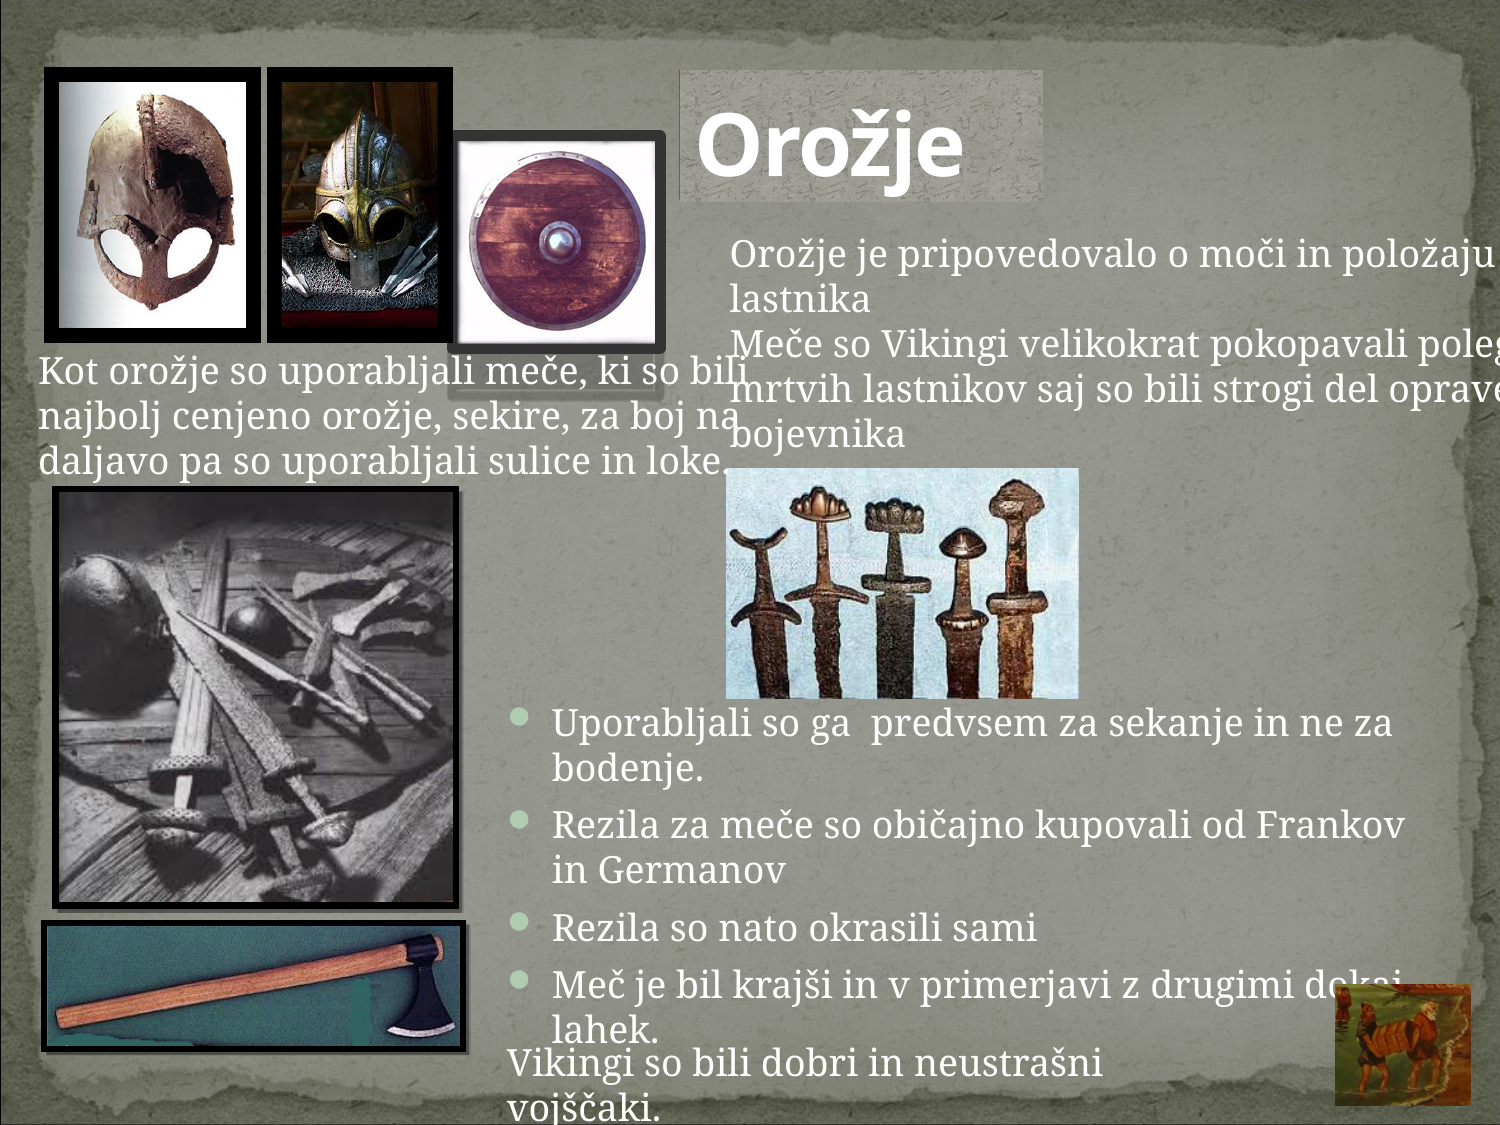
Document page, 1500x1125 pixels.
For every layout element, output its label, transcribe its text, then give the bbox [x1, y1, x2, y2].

picture [457, 140, 656, 339]
text_box Vikingi so bili dobri in neustrašni vojščaki. [492, 1031, 1278, 1125]
picture [0, 0, 1500, 1125]
list Uporabljali so ga predvsem za sekanje in ne za bodenje. Rezila za meče so običajno kupovali od Frankov in Germanov Rezila so nato okrasili sami Meč je bil krajši in v primerjavi z drugimi dokaj lahek. [492, 691, 1449, 1032]
title Orožje [679, 70, 1043, 202]
picture [58, 492, 453, 903]
picture [281, 82, 438, 329]
picture [58, 82, 246, 329]
text_box Kot orožje so uporabljali meče, ki so bili najbolj cenjeno orožje, sekire, za boj na daljavo pa so uporabljali sulice in loke. [23, 339, 774, 490]
text_box Orožje je pripovedovalo o moči in položaju lastnika Meče so Vikingi velikokrat pokopavali poleg mrtvih lastnikov saj so bili strogi del oprave bojevnika [714, 222, 1500, 463]
